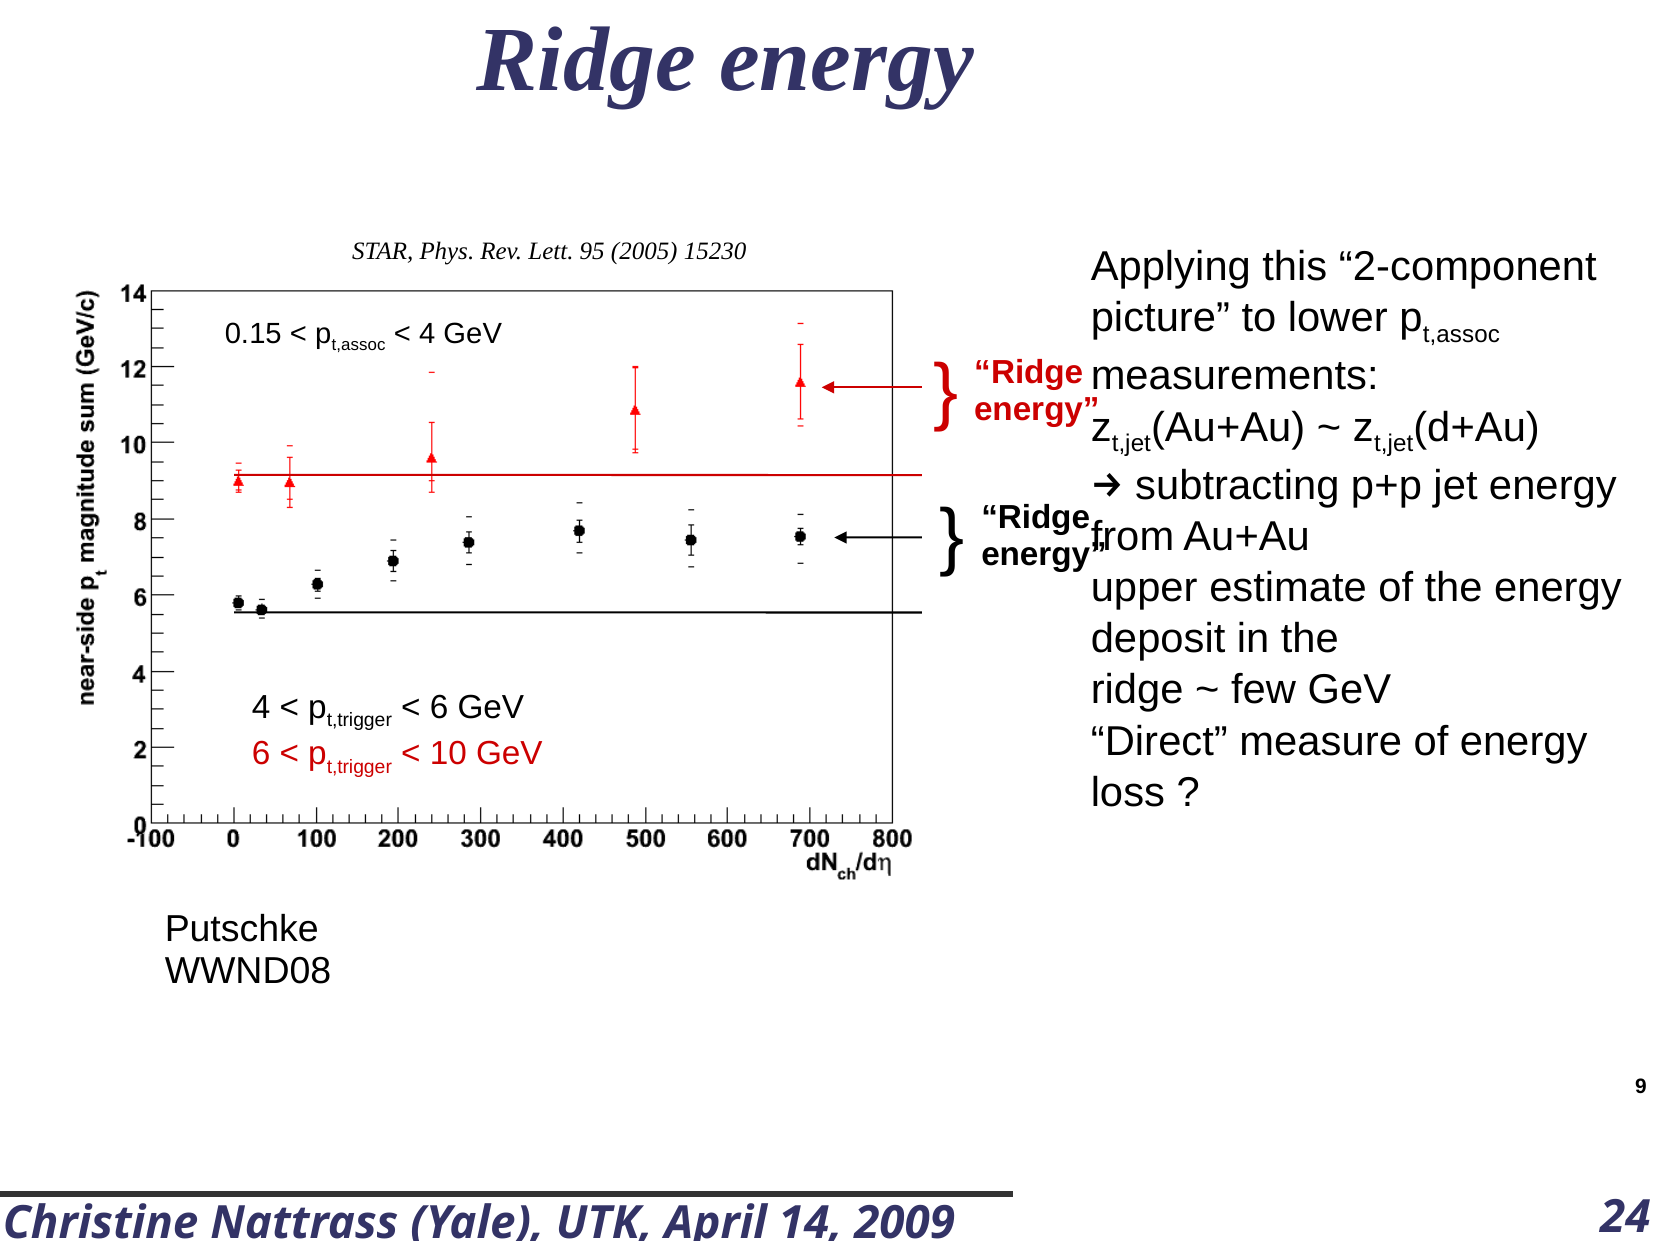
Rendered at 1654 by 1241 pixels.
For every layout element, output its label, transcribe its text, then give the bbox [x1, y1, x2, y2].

text_box Putschke WWND08 [150, 899, 488, 999]
text_box 4 < pt,trigger < 6 GeV 6 < pt,trigger < 10 GeV [245, 684, 550, 778]
picture [59, 224, 985, 890]
text_box STAR, Phys. Rev. Lett. 95 (2005) 15230 [345, 237, 754, 266]
text_box Applying this “2-component picture” to lower pt,assoc measurements: zt,jet(Au+Au) ~ zt,jet(d+Au) → subtracting p+p jet energy from Au+Au upper estimate of the energy deposit in the ridge ~ few GeV “Direct” measure of energy loss ? [1090, 237, 1654, 932]
text_box 9 [1553, 1074, 1654, 1117]
text_box “Ridge energy” [975, 498, 1090, 573]
title Ridge energy [68, 0, 1389, 119]
text_box } [933, 493, 975, 600]
text_box 0.15 < pt,assoc < 4 GeV [218, 316, 509, 354]
text_box } [926, 348, 969, 456]
text_box “Ridge energy” [969, 353, 1090, 428]
